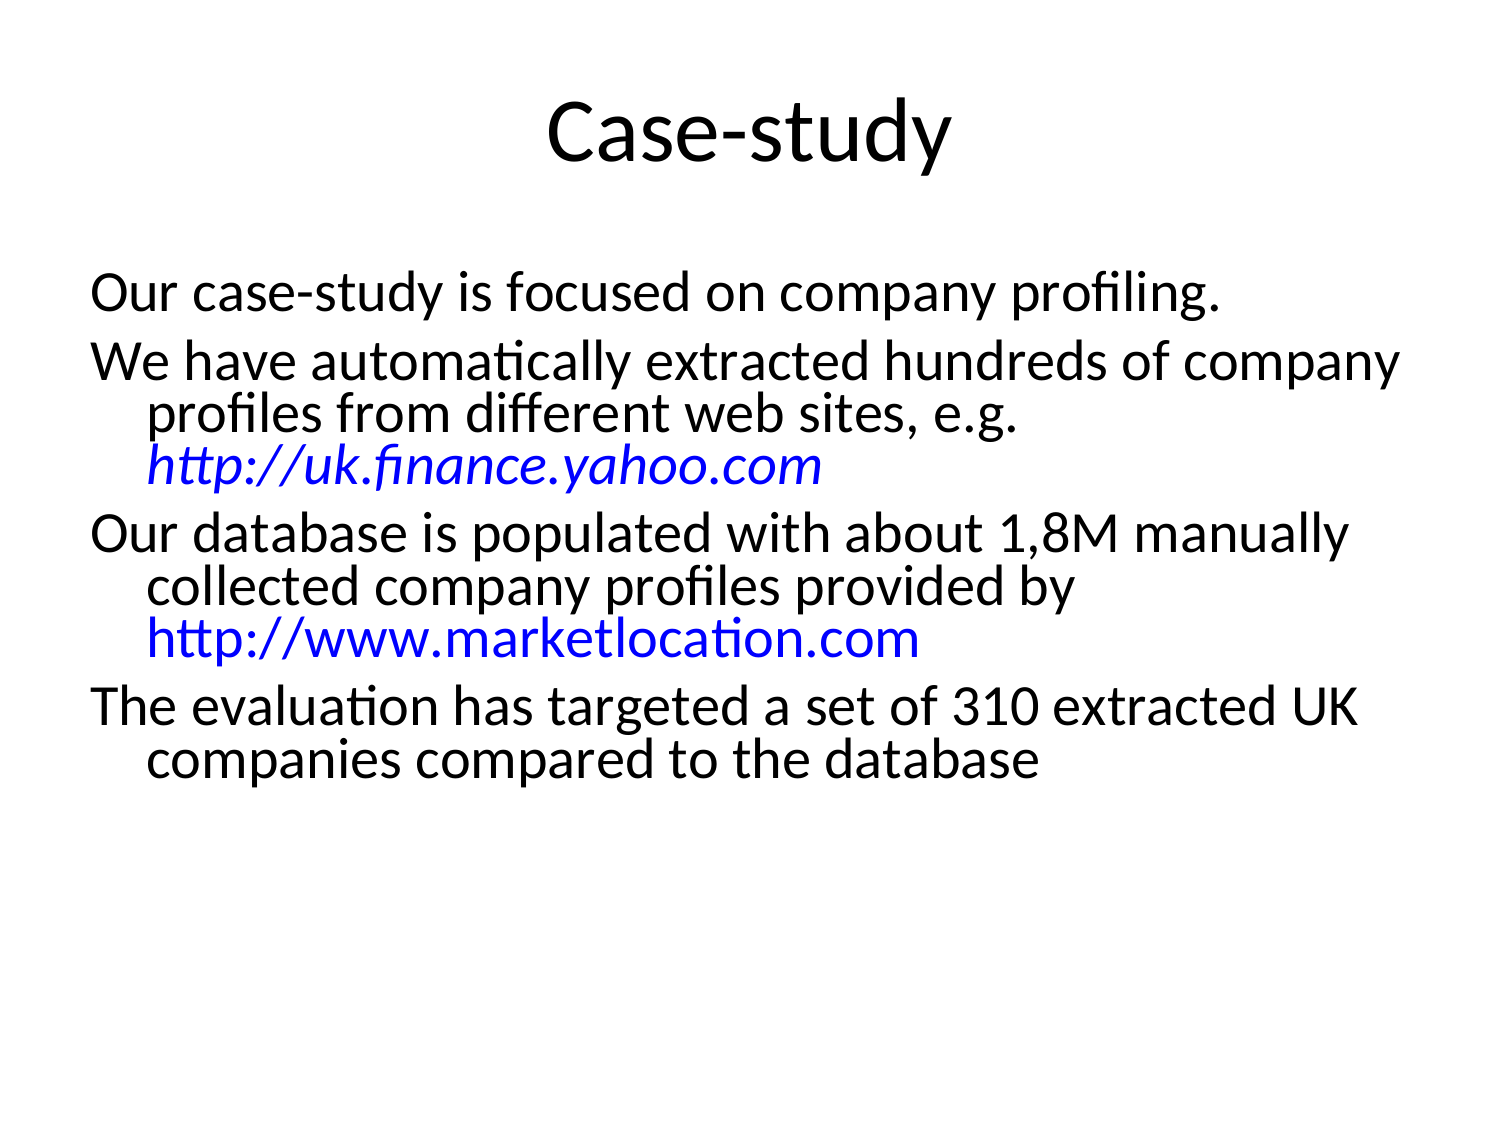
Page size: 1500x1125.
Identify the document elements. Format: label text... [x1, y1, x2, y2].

title Case-study [75, 45, 1426, 233]
list Our case-study is focused on company profiling. We have automatically extracted hundreds of company profiles from different web sites, e.g. http://uk.finance.yahoo.com Our database is populated with about 1,8M manually collected company profiles provided by http://www.marketlocation.com The evaluation has targeted a set of 310 extracted UK companies compared to the database [75, 262, 1426, 1080]
